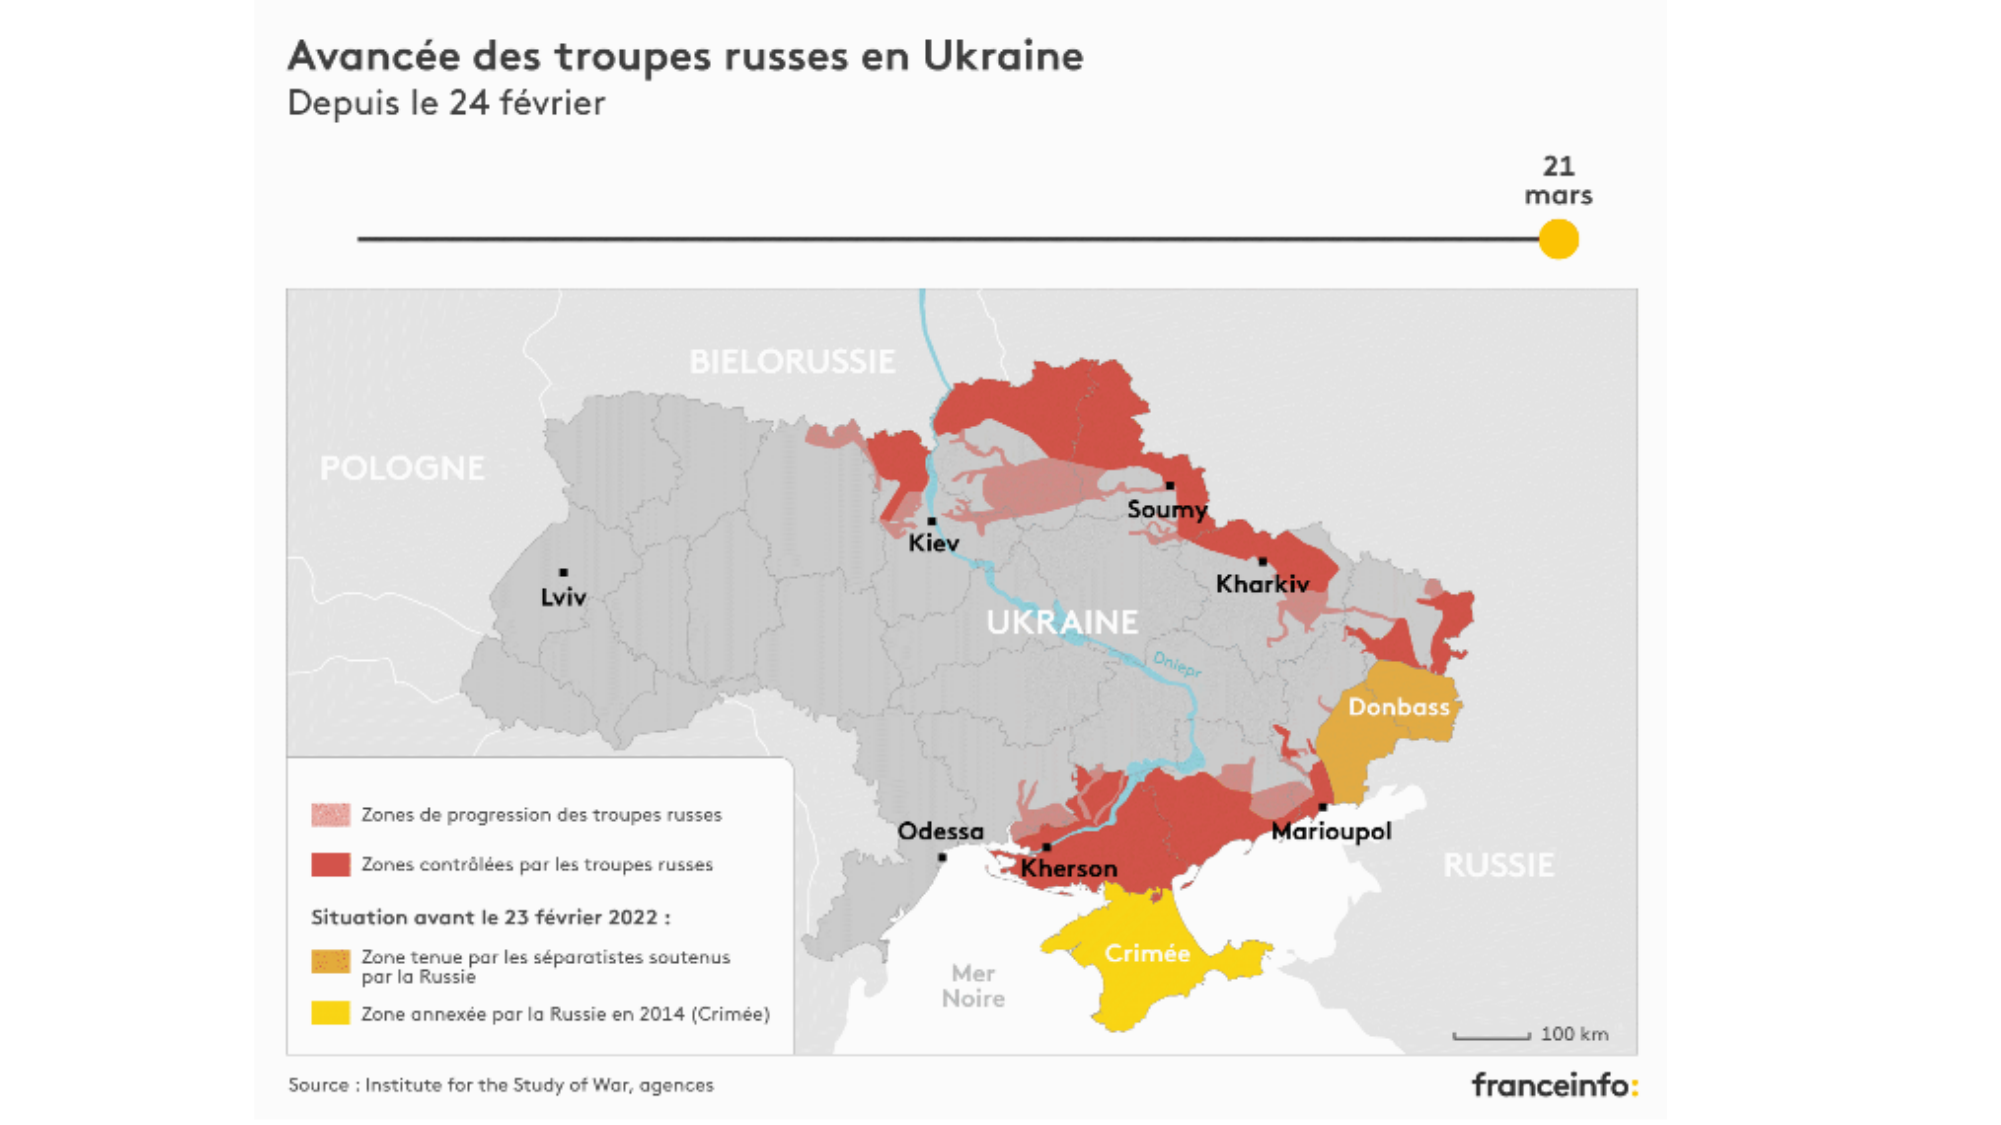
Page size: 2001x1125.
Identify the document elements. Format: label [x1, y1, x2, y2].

picture [254, 0, 1667, 1125]
